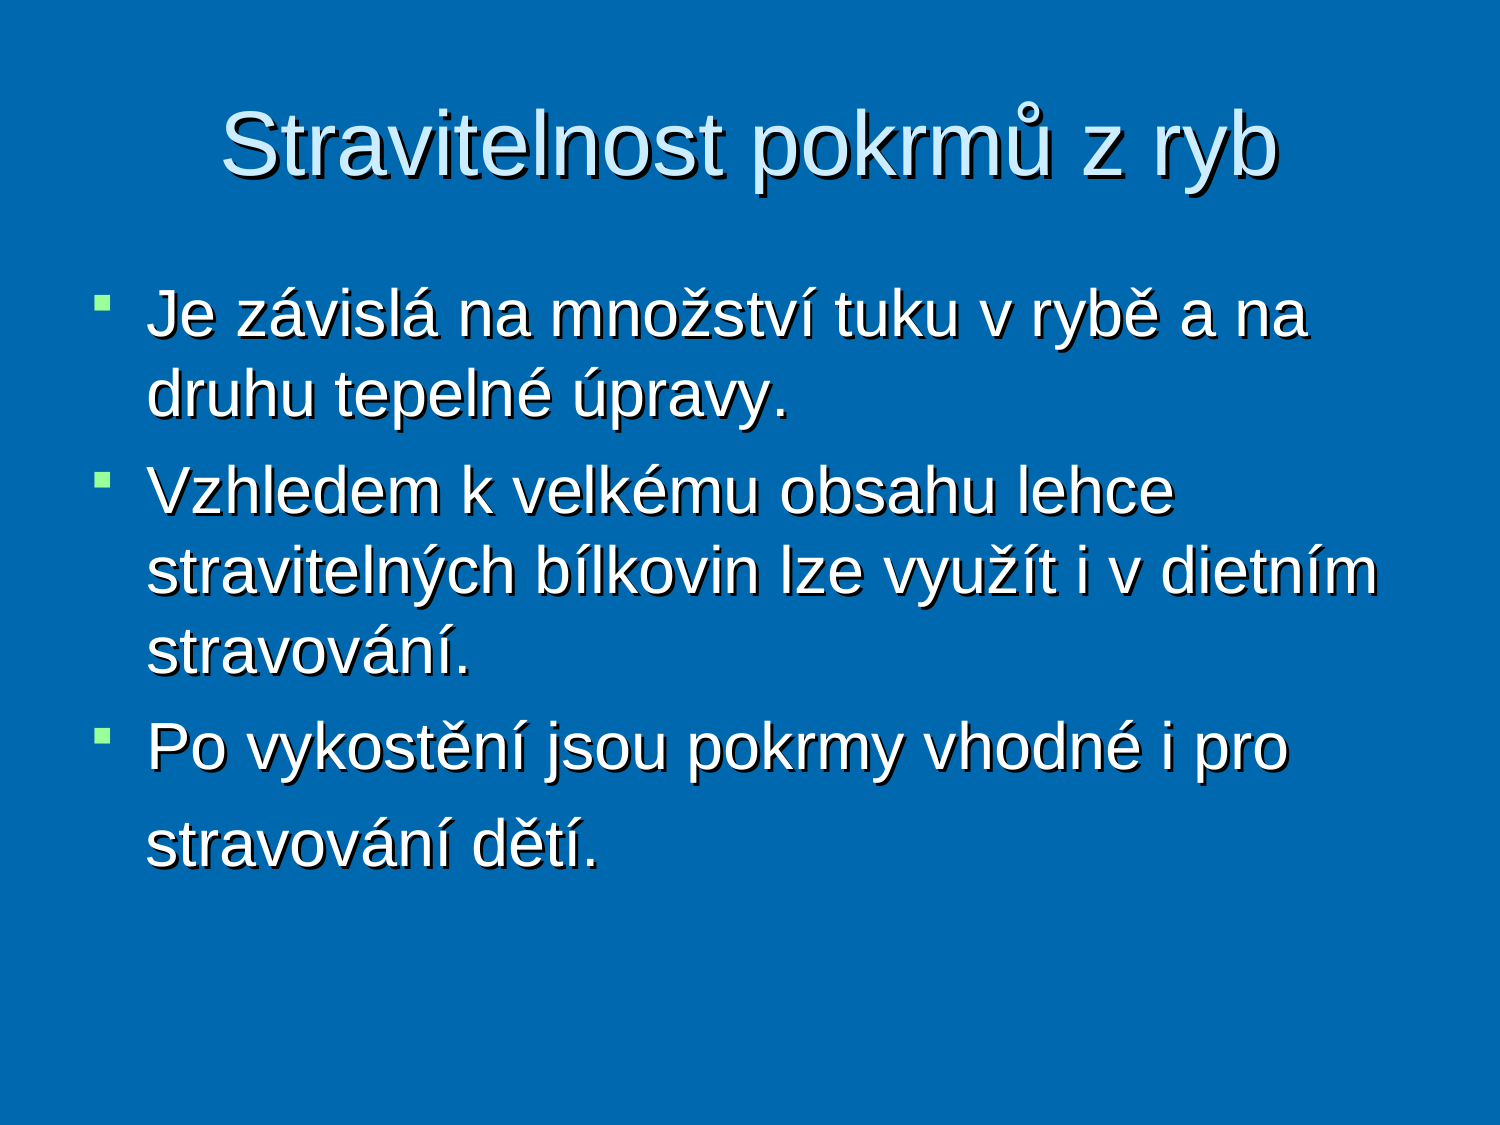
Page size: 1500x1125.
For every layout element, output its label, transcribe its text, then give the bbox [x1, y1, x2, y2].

title Stravitelnost pokrmů z ryb [75, 45, 1426, 233]
list Je závislá na množství tuku v rybě a na druhu tepelné úpravy. Vzhledem k velkému obsahu lehce stravitelných bílkovin lze využít i v dietním stravování. Po vykostění jsou pokrmy vhodné i pro stravování dětí. [75, 262, 1426, 1006]
